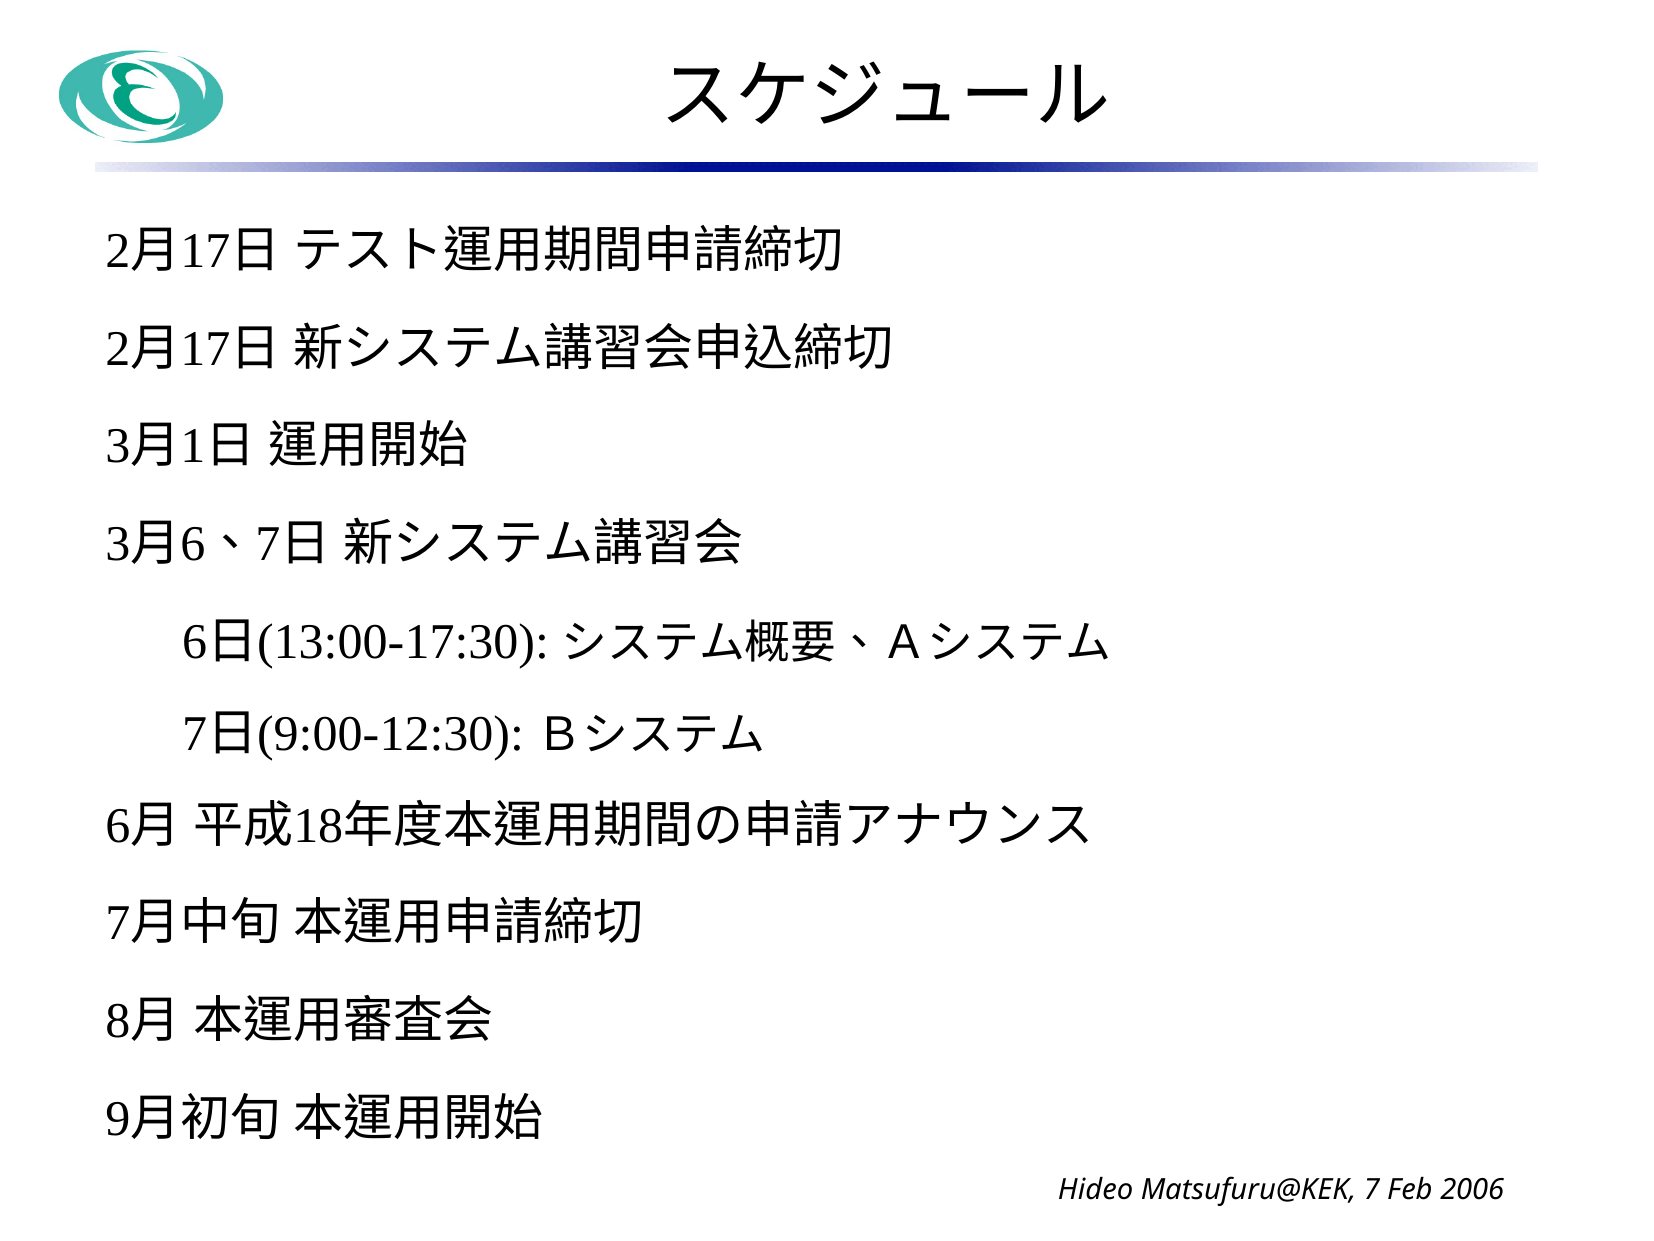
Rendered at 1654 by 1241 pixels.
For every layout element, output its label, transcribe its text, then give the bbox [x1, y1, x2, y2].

title スケジュール [255, 39, 1515, 146]
list 2月17日 テスト運用期間申請締切 2月17日 新システム講習会申込締切 3月1日 運用開始 3月6、7日 新システム講習会 6日(13:00-17:30): システム概要、Ａシステム 7日(9:00-12:30): Ｂシステム 6月 平成18年度本運用期間の申請アナウンス 7月中旬 本運用申請締切 8月 本運用審査会 9月初旬 本運用開始 [87, 213, 1588, 1125]
picture [52, 41, 230, 152]
picture [95, 162, 1538, 172]
